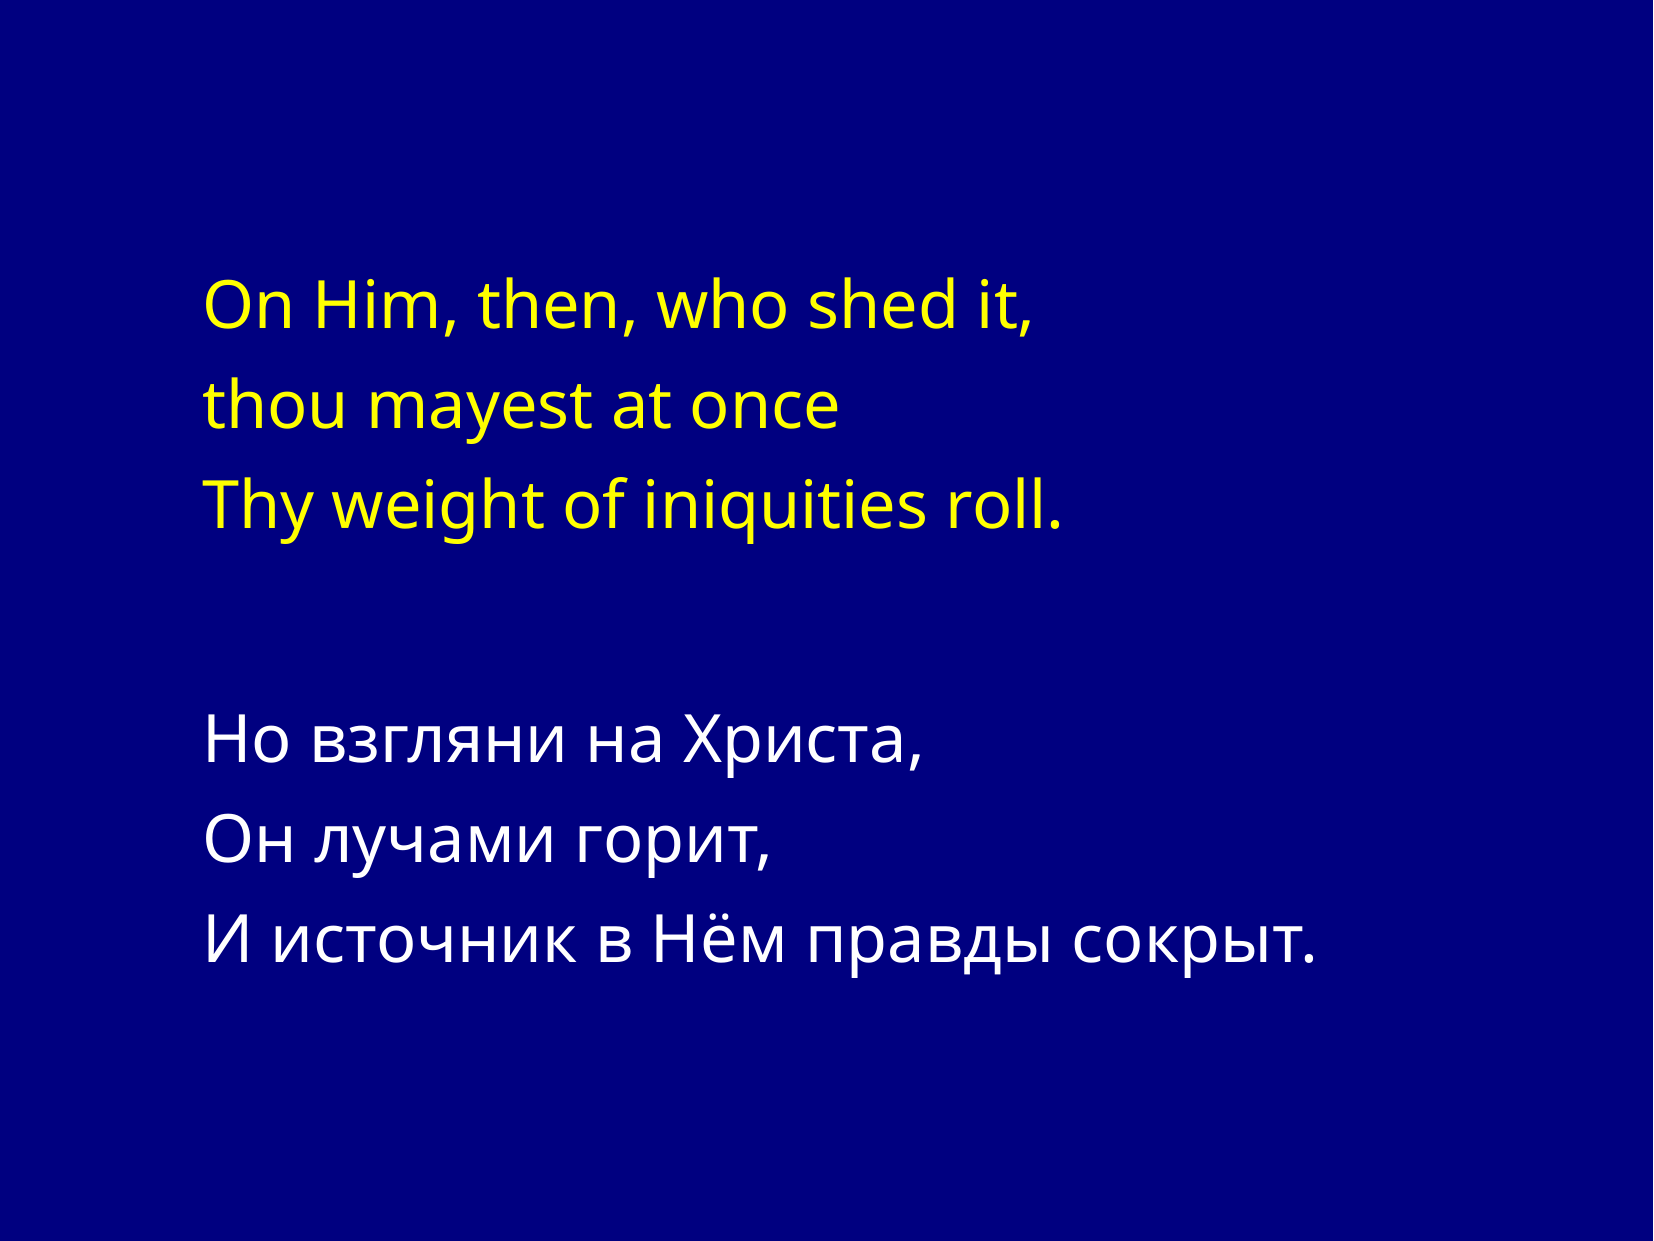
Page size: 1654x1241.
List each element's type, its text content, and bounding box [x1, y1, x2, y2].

text_box Но взгляни на Христа, Он лучами горит, И источник в Нём правды сокрыт. [75, 675, 1576, 1163]
text_box On Him, then, who shed it, thou mayest at once Thy weight of iniquities roll. [75, 150, 1576, 638]
